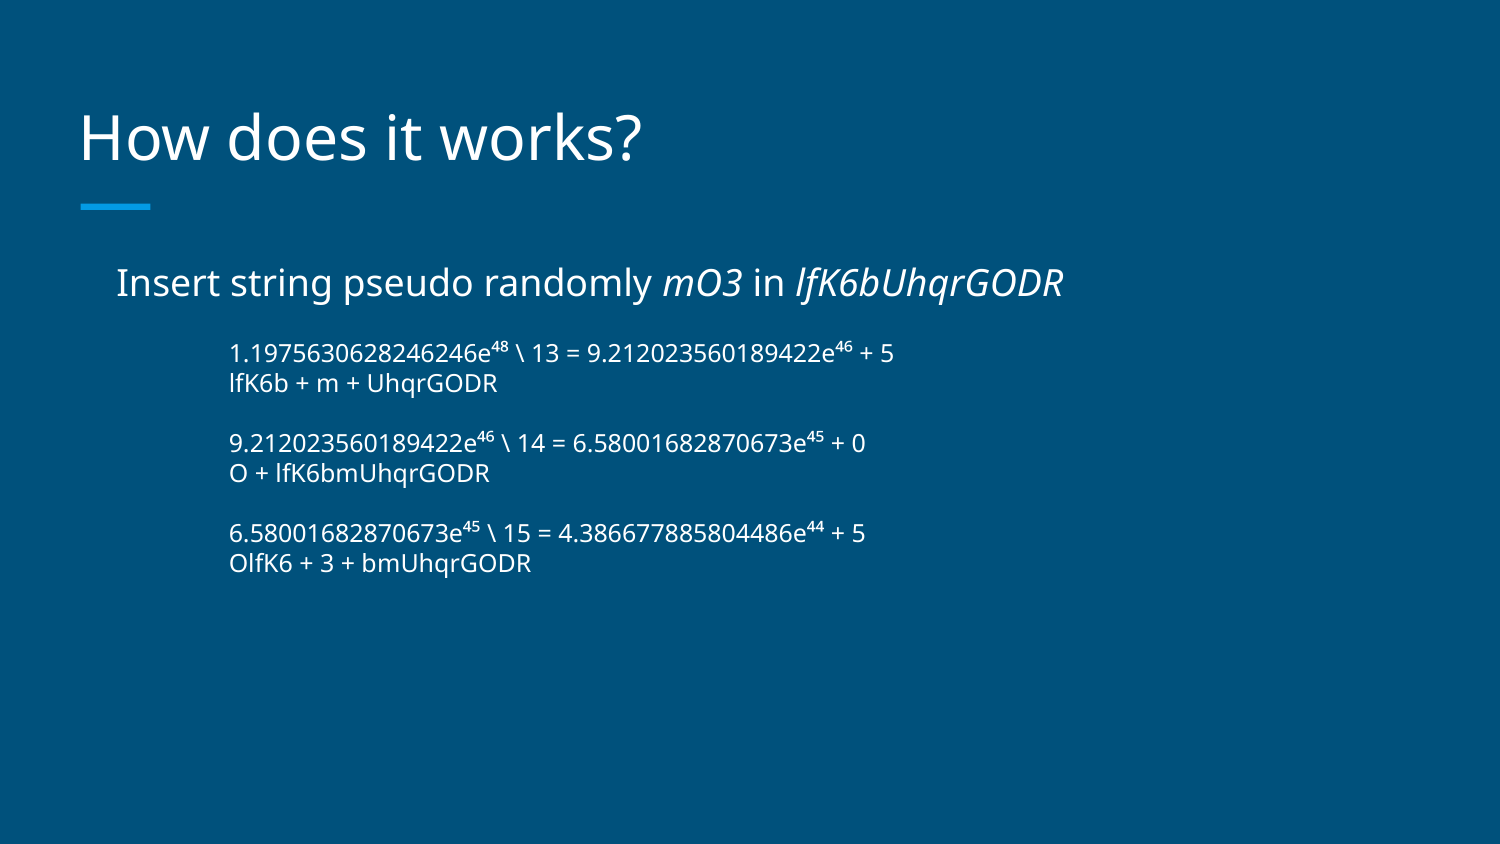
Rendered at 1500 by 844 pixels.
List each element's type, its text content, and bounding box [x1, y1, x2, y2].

title How does it works? [63, 75, 1437, 188]
list Insert string pseudo randomly mO3 in lfK6bUhqrGODR 1.1975630628246246e⁴⁸ \ 13 = 9.212023560189422e⁴⁶ + 5 lfK6b + m + UhqrGODR 9.212023560189422e⁴⁶ \ 14 = 6.58001682870673e⁴⁵ + 0 O + lfK6bmUhqrGODR 6.58001682870673e⁴⁵ \ 15 = 4.386677885804486e⁴⁴ + 5 OlfK6 + 3 + bmUhqrGODR [63, 244, 1437, 750]
